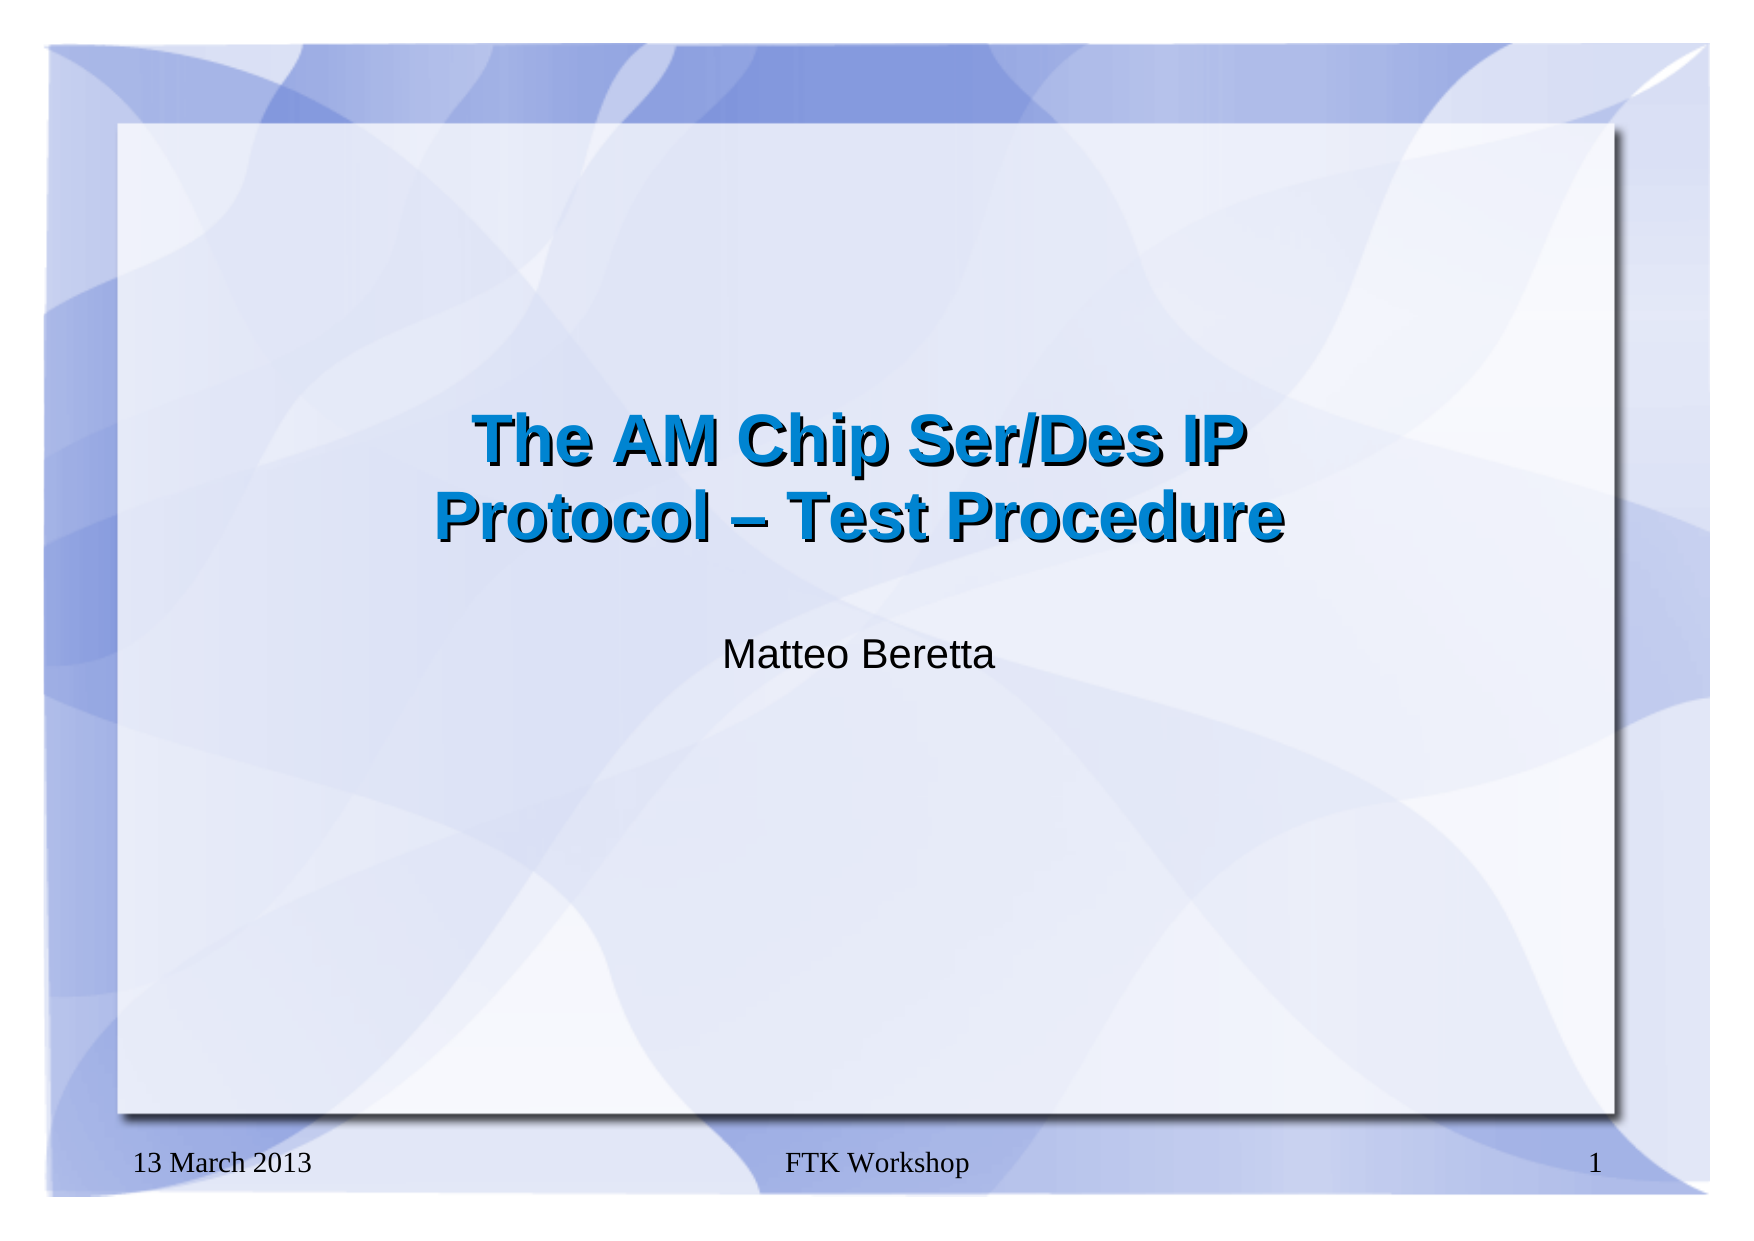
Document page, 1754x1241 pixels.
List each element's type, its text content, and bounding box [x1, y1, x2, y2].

subtitle The AM Chip Ser/Des IP Protocol – Test Procedure Matteo Beretta [126, 127, 1591, 950]
picture [43, 43, 1710, 1197]
